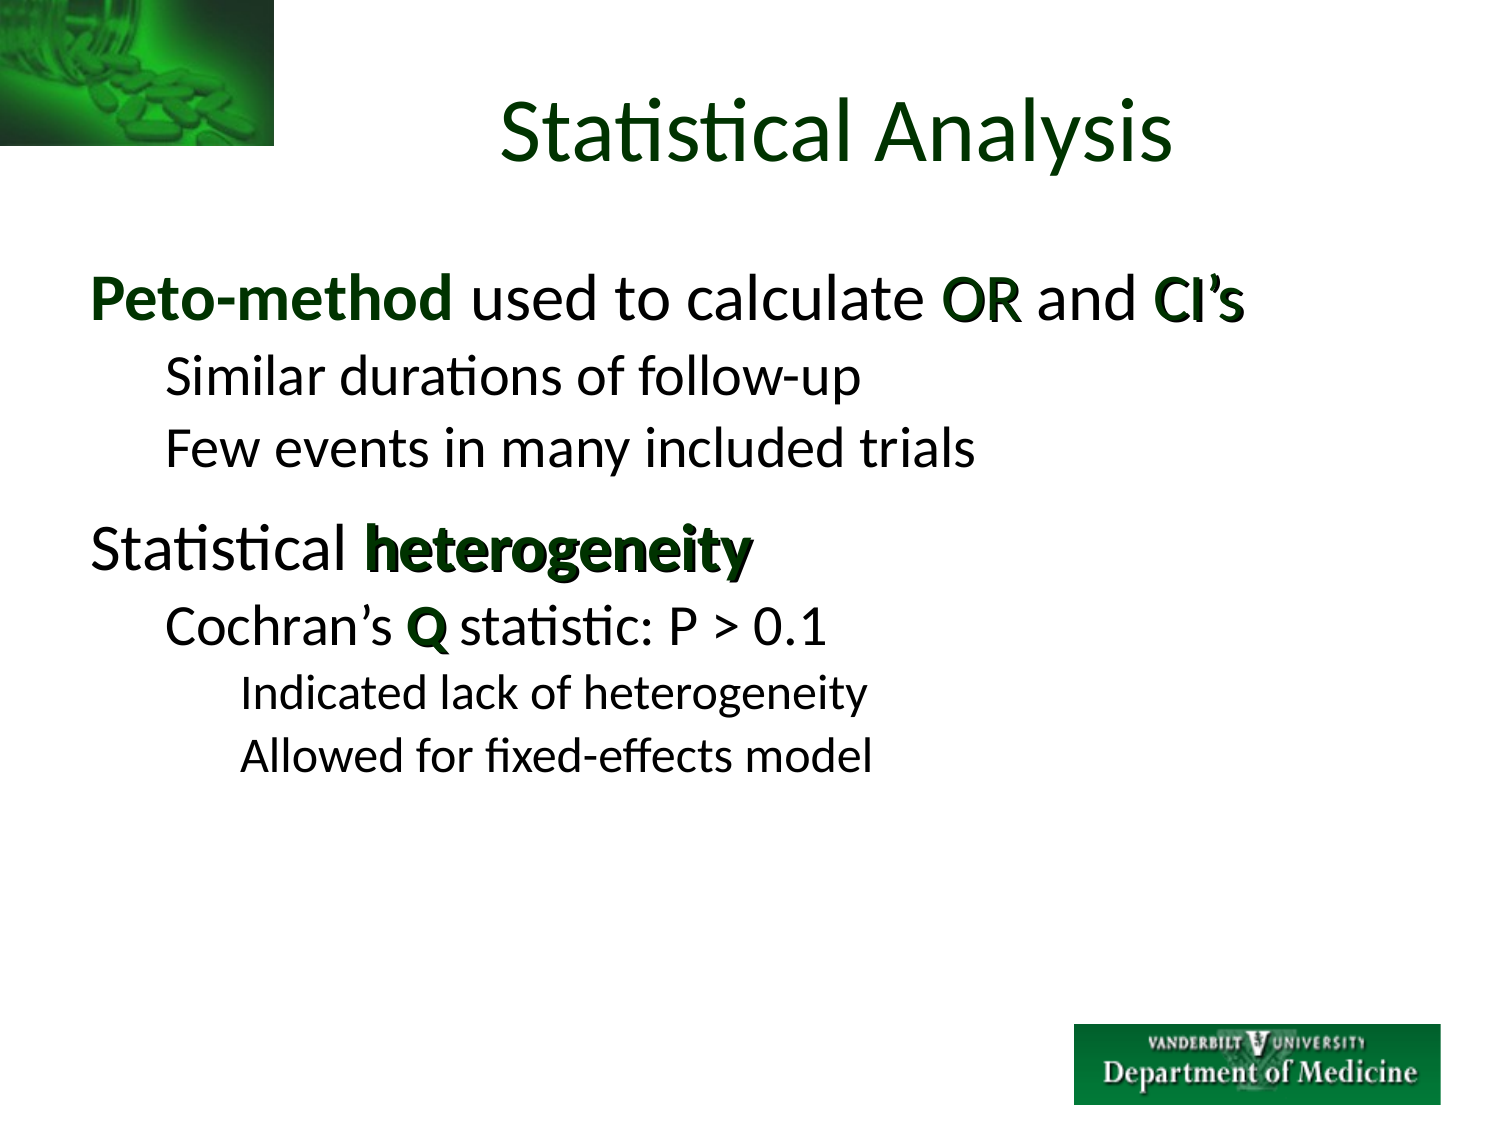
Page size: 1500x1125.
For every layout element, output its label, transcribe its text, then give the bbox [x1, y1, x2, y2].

title Statistical Analysis [224, 45, 1450, 233]
picture [0, 0, 274, 146]
list Peto-method used to calculate OR and CI’s Similar durations of follow-up Few events in many included trials Statistical heterogeneity Cochran’s Q statistic: P > 0.1 Indicated lack of heterogeneity Allowed for fixed-effects model [75, 262, 1426, 1006]
picture [1074, 1024, 1441, 1105]
